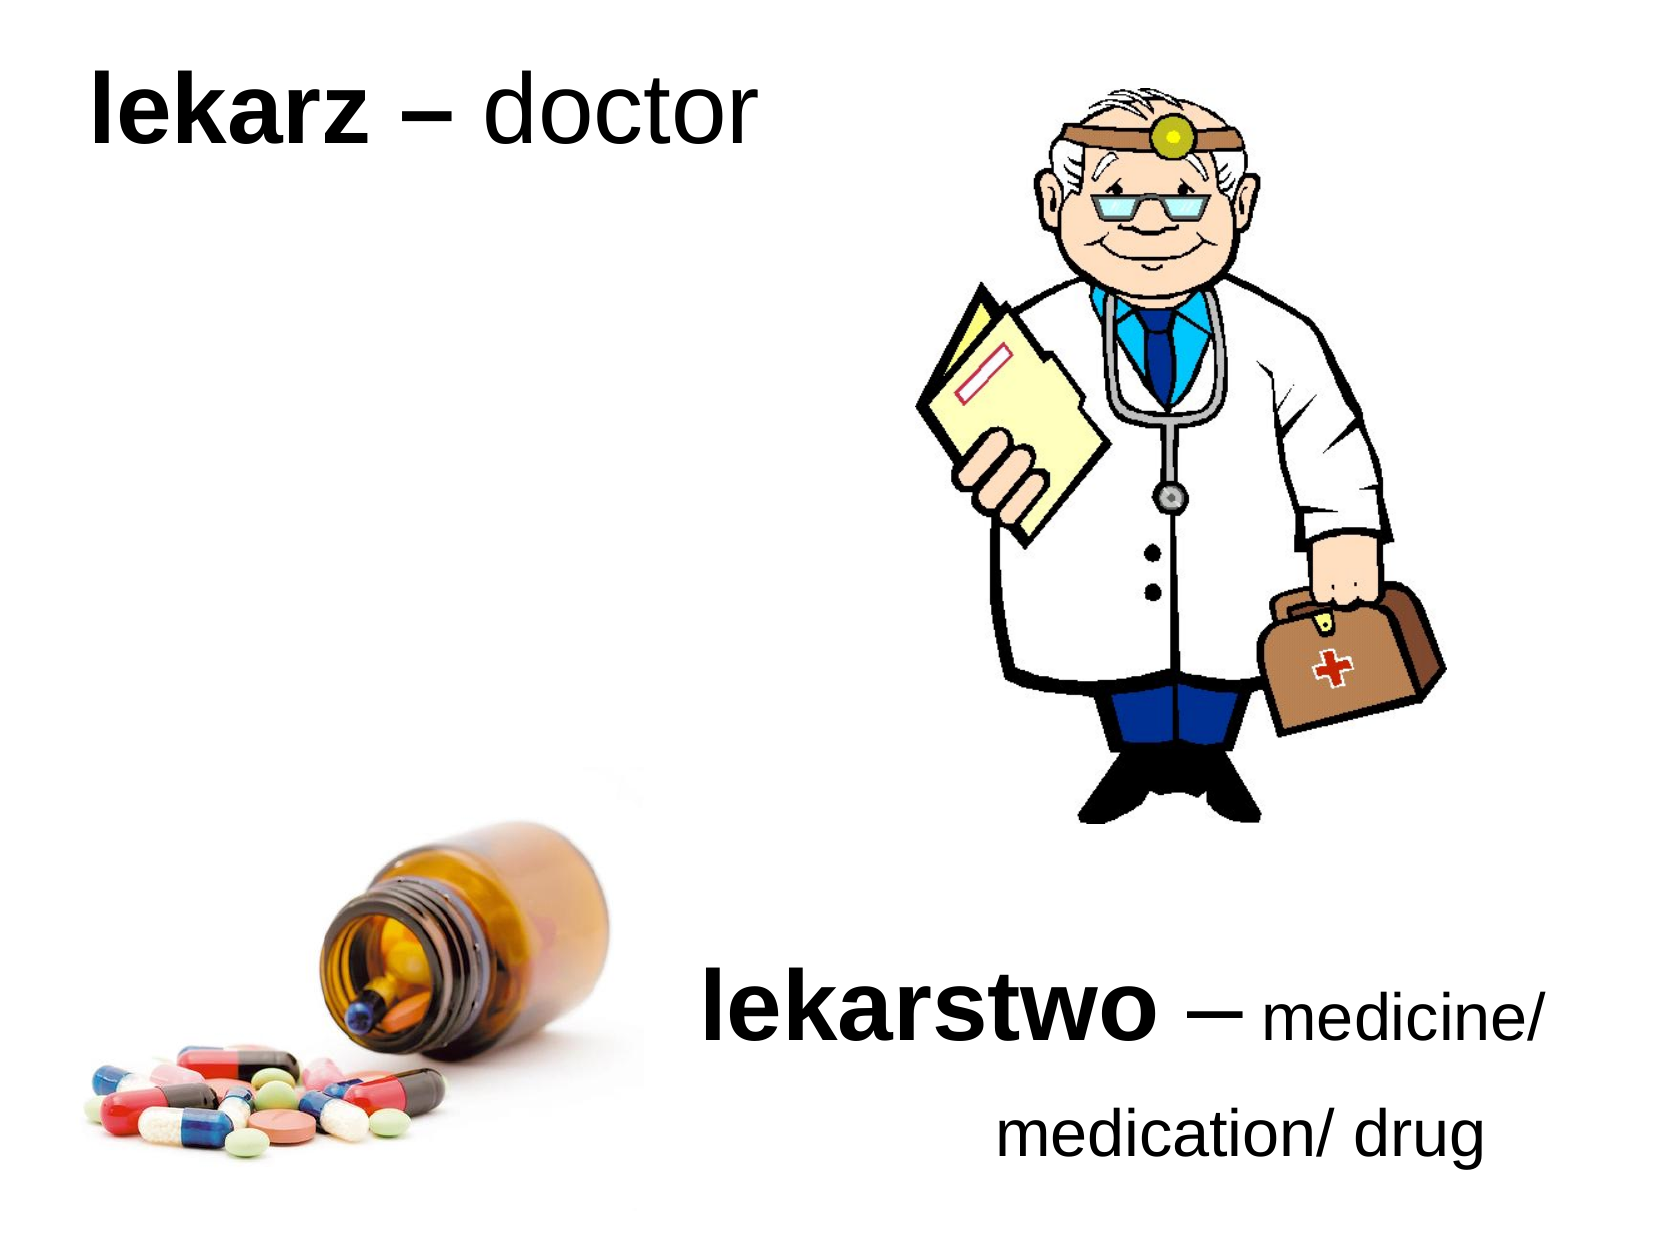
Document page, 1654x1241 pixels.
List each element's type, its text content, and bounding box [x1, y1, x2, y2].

picture [915, 88, 1447, 824]
picture [29, 767, 644, 1211]
list lekarz – doctor lekarstwo – medicine/ medication/ drug [88, 43, 1577, 1212]
